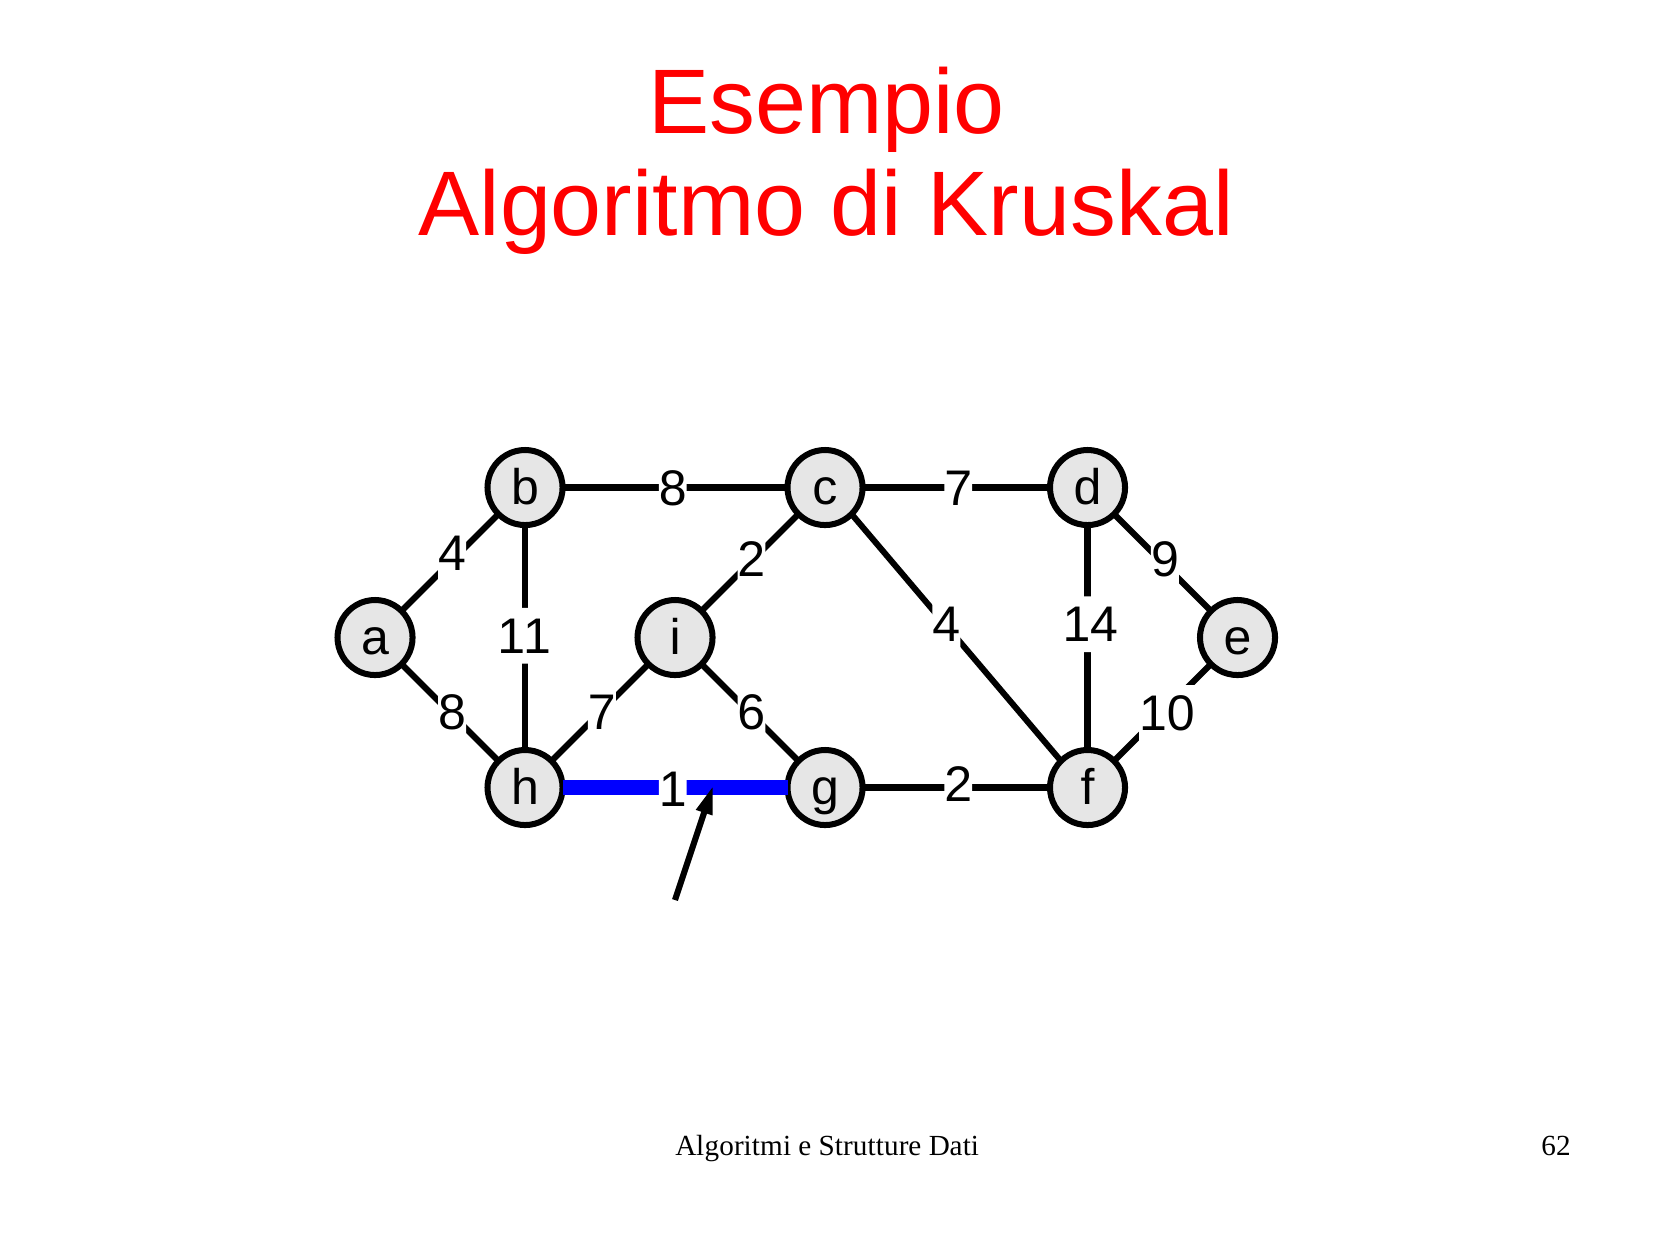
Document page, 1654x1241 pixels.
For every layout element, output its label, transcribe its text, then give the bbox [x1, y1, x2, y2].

text_box d [1050, 450, 1126, 525]
text_box 7 [944, 460, 973, 517]
text_box b [487, 450, 563, 525]
text_box 7 [587, 684, 616, 741]
text_box i [637, 600, 713, 676]
text_box e [1200, 600, 1276, 676]
text_box 4 [932, 596, 961, 653]
text_box f [1050, 750, 1126, 826]
text_box 1 [658, 761, 687, 818]
text_box 8 [658, 460, 687, 516]
text_box 10 [1139, 685, 1195, 741]
text_box 9 [1150, 531, 1179, 588]
text_box 6 [737, 684, 766, 741]
text_box 11 [497, 607, 557, 664]
text_box 2 [944, 756, 973, 812]
text_box 8 [438, 684, 467, 741]
text_box 14 [1062, 596, 1119, 653]
text_box 2 [737, 531, 766, 588]
text_box c [787, 450, 863, 526]
title Esempio Algoritmo di Kruskal [82, 49, 1571, 257]
text_box h [487, 750, 563, 826]
text_box a [337, 600, 413, 676]
text_box 4 [438, 525, 467, 581]
text_box g [788, 750, 863, 826]
